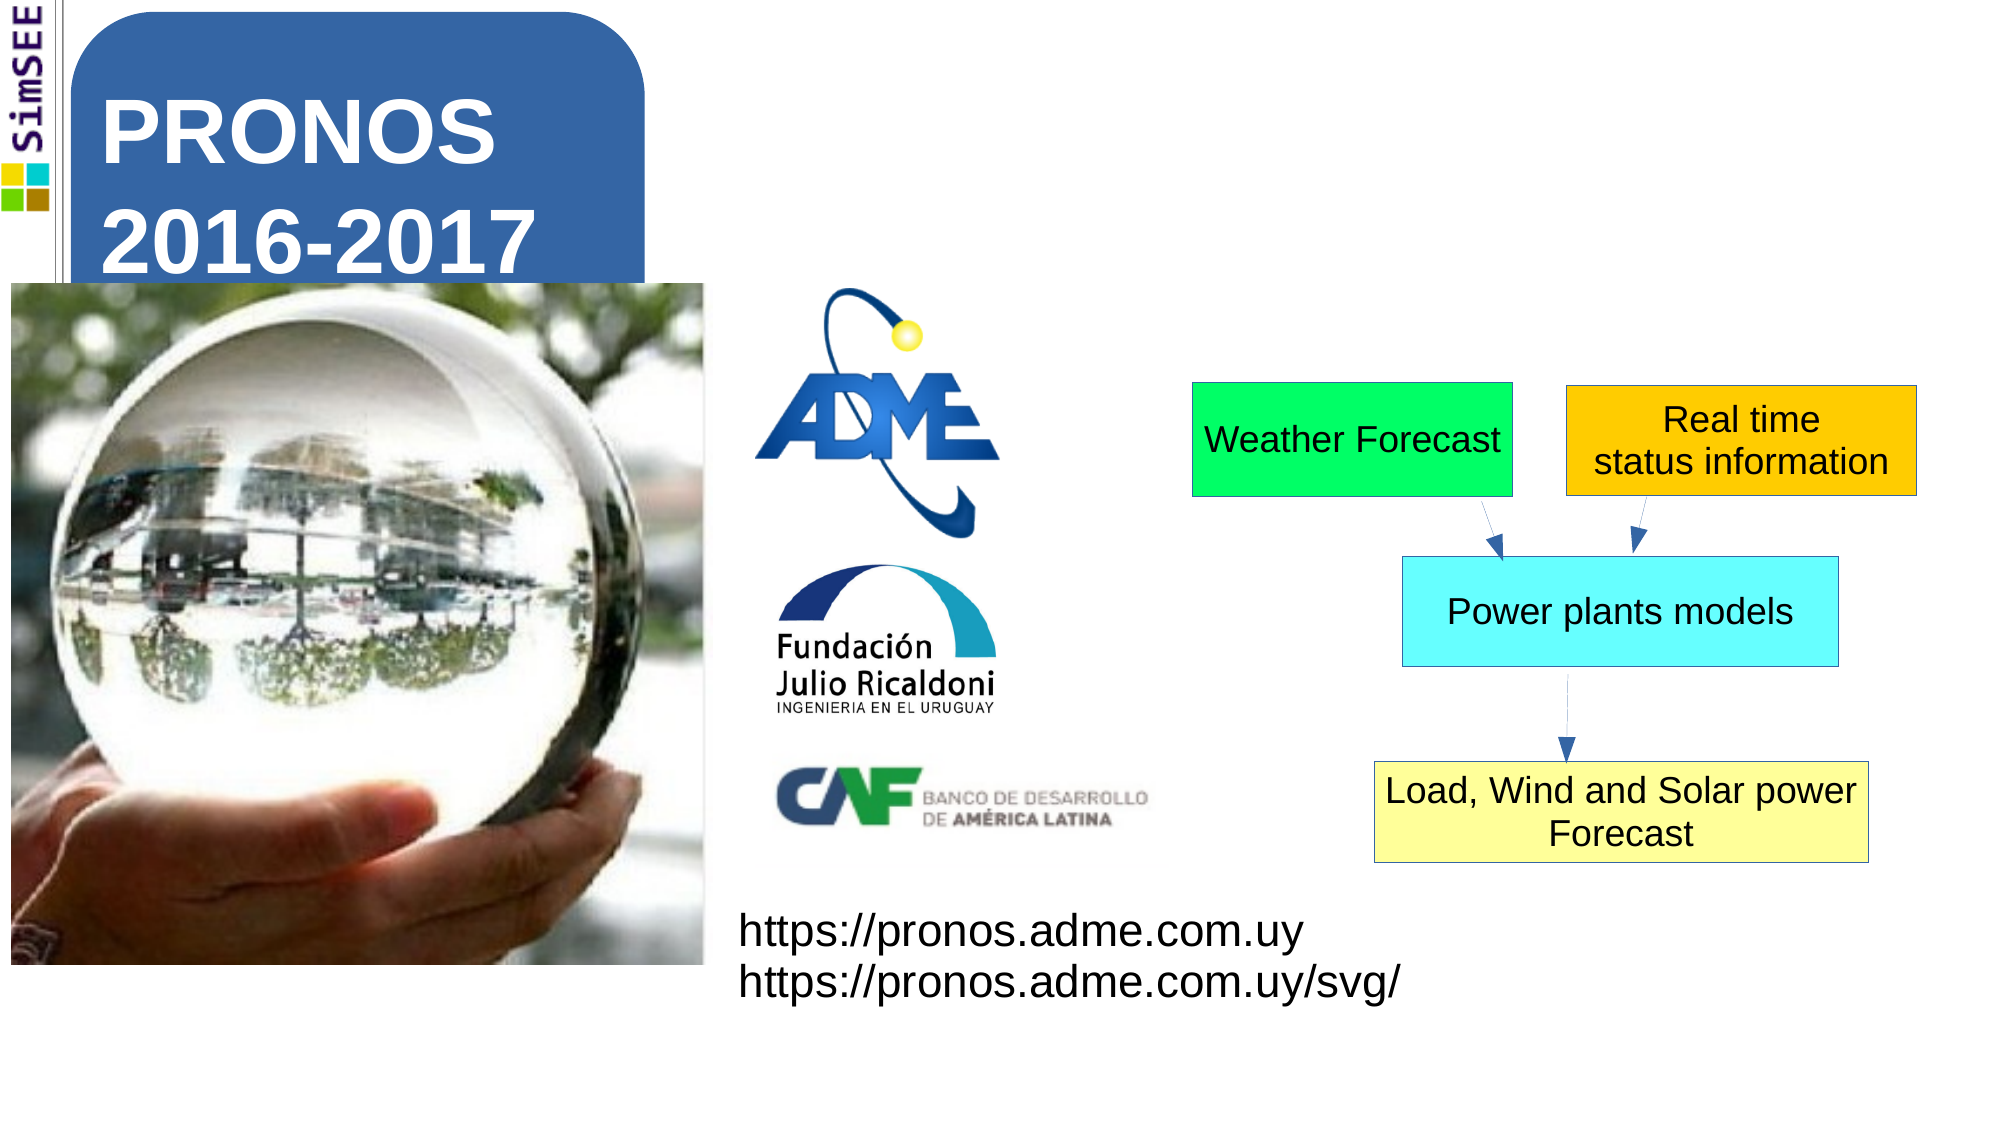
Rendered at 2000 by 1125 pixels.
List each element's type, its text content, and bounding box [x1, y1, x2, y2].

text_box PRONOS 2016-2017 [70, 11, 645, 283]
text_box Weather Forecast [1192, 382, 1513, 497]
picture [0, 5, 52, 154]
text_box Real time status information [1566, 385, 1917, 496]
picture [0, 162, 51, 213]
text_box Load, Wind and Solar power Forecast [1374, 761, 1869, 863]
picture [11, 283, 713, 966]
text_box https://pronos.adme.com.uy https://pronos.adme.com.uy/svg/ [723, 897, 1678, 1028]
picture [755, 748, 1169, 868]
text_box Power plants models [1402, 556, 1839, 667]
picture [755, 288, 1008, 544]
picture [769, 563, 1003, 721]
